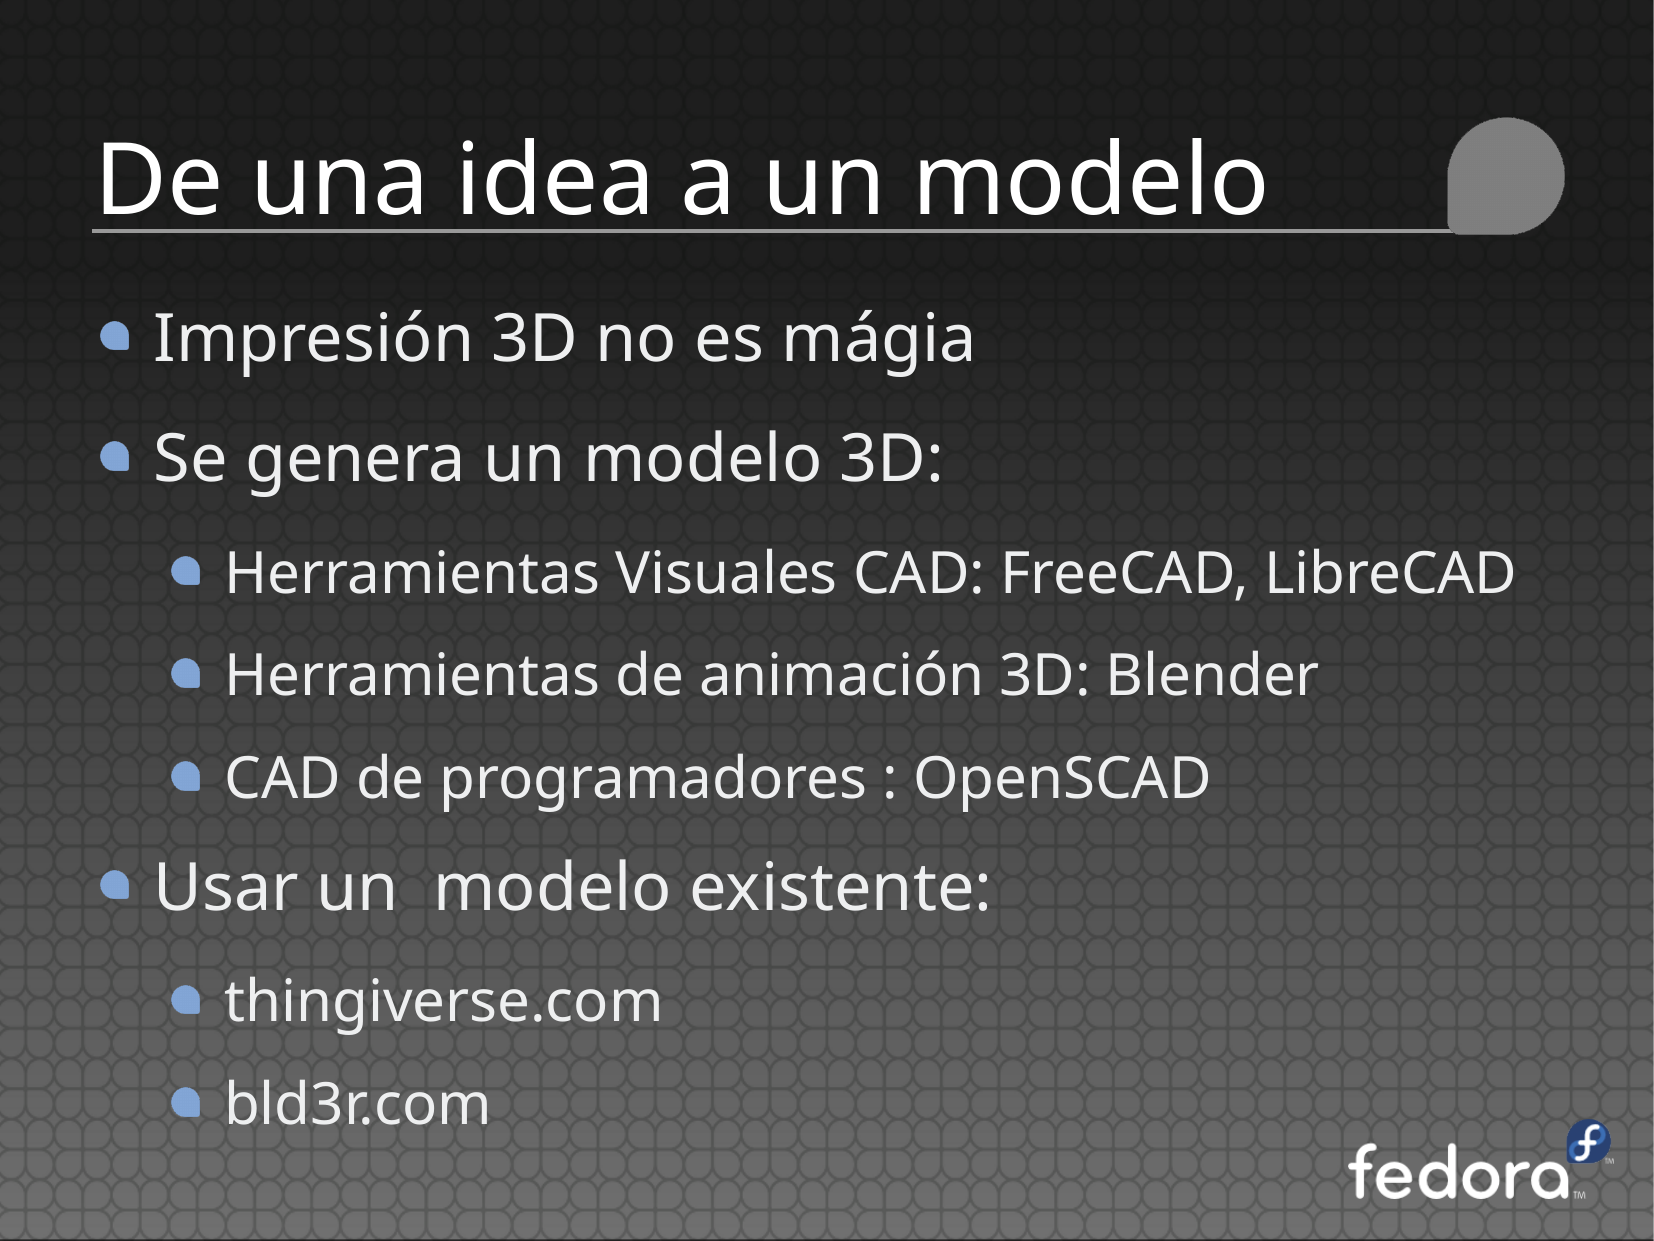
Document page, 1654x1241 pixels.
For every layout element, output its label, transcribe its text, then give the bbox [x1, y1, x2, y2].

title De una idea a un modelo [94, 100, 1426, 251]
picture [0, 0, 1654, 1241]
list Impresión 3D no es mágia Se genera un modelo 3D: Herramientas Visuales CAD: FreeCAD, LibreCAD Herramientas de animación 3D: Blender CAD de programadores : OpenSCAD Usar un modelo existente: thingiverse.com bld3r.com [82, 290, 1571, 1114]
